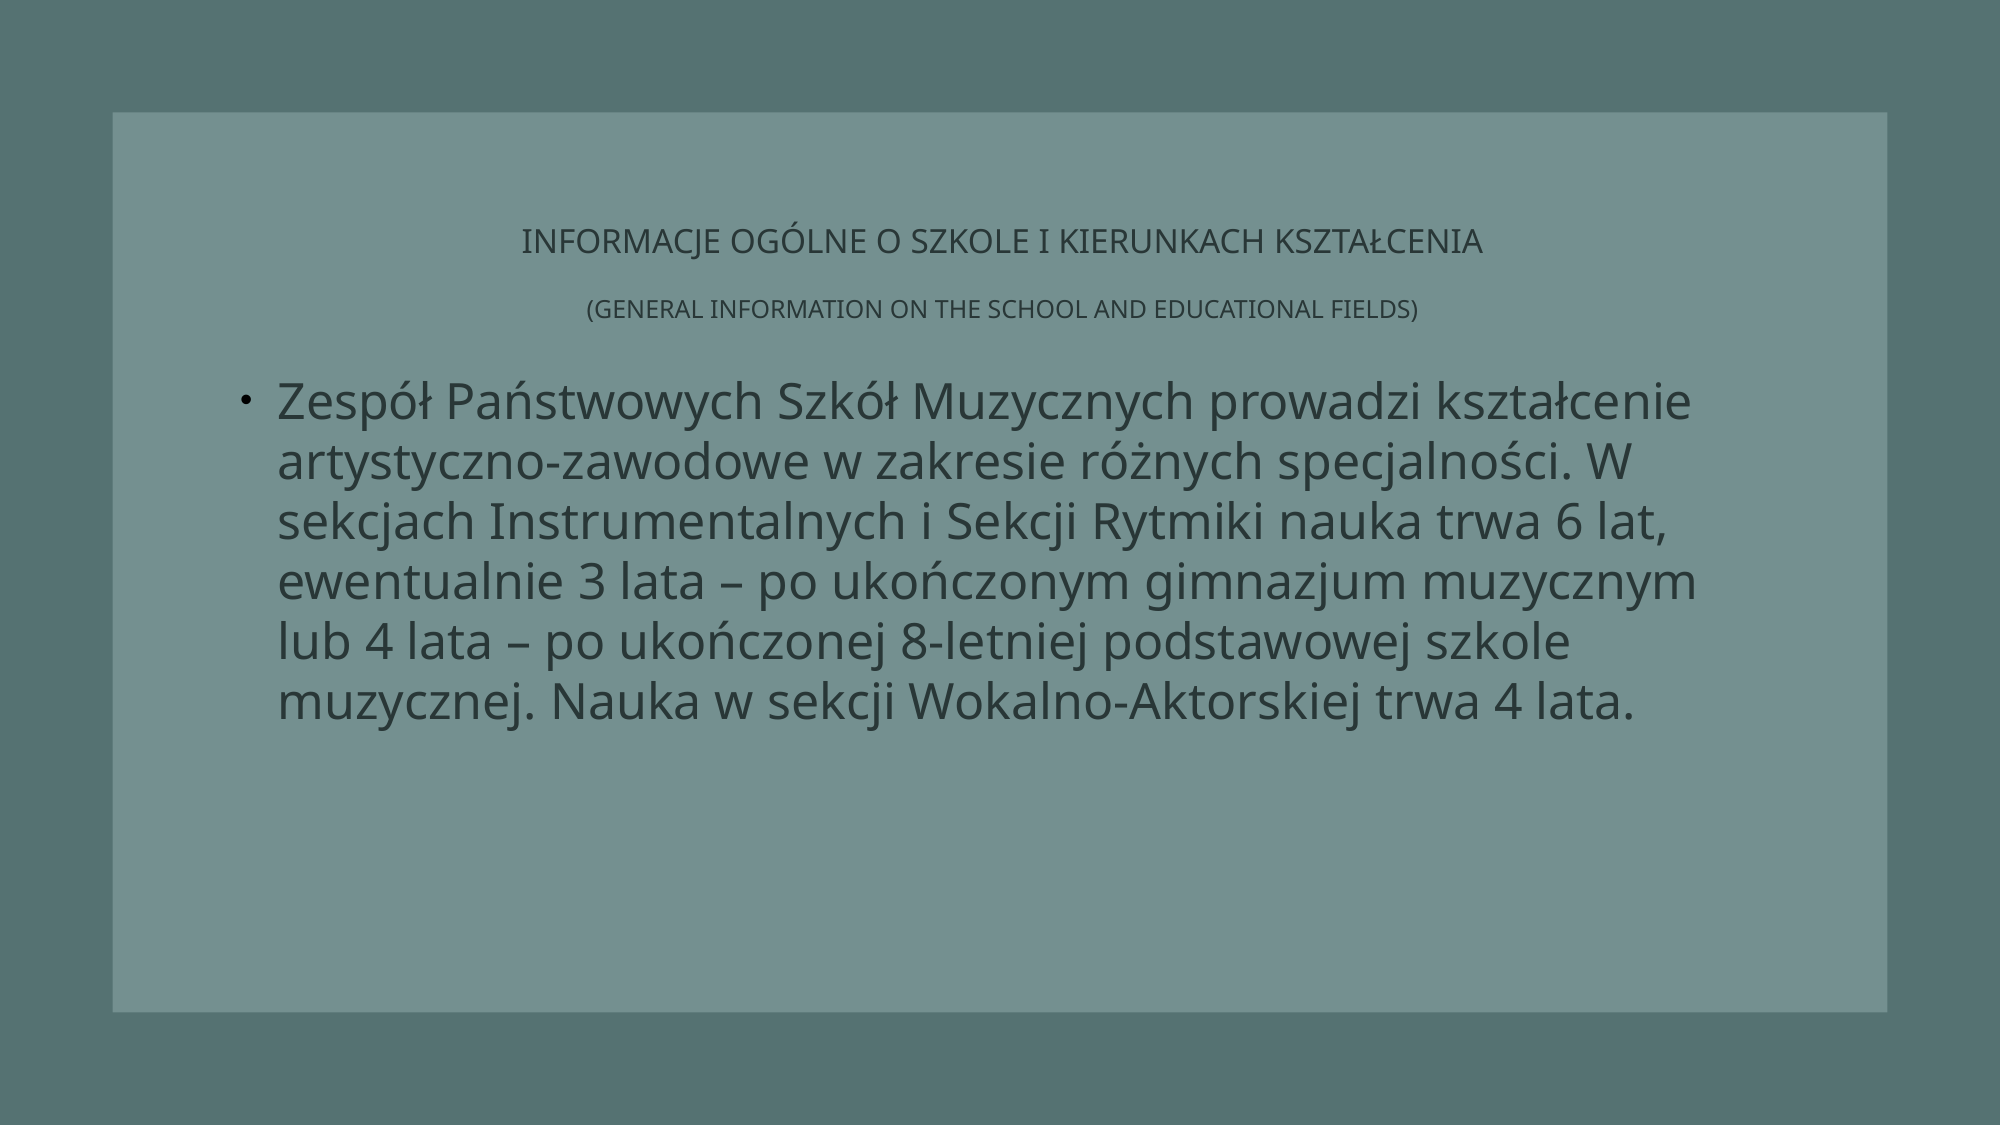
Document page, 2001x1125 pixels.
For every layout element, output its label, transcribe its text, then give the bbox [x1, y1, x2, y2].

title INFORMACJE OGÓLNE O SZKOLE I KIERUNKACH KSZTAŁCENIA (GENERAL INFORMATION ON THE SCHOOL AND EDUCATIONAL FIELDS) [225, 165, 1782, 332]
text_box [0, 0, 2000, 1125]
list Zespół Państwowych Szkół Muzycznych prowadzi kształcenie artystyczno-zawodowe w zakresie różnych specjalności. W sekcjach Instrumentalnych i Sekcji Rytmiki nauka trwa 6 lat, ewentualnie 3 lata – po ukończonym gimnazjum muzycznym lub 4 lata – po ukończonej 8-letniej podstawowej szkole muzycznej. Nauka w sekcji Wokalno-Aktorskiej trwa 4 lata. [225, 361, 1782, 943]
